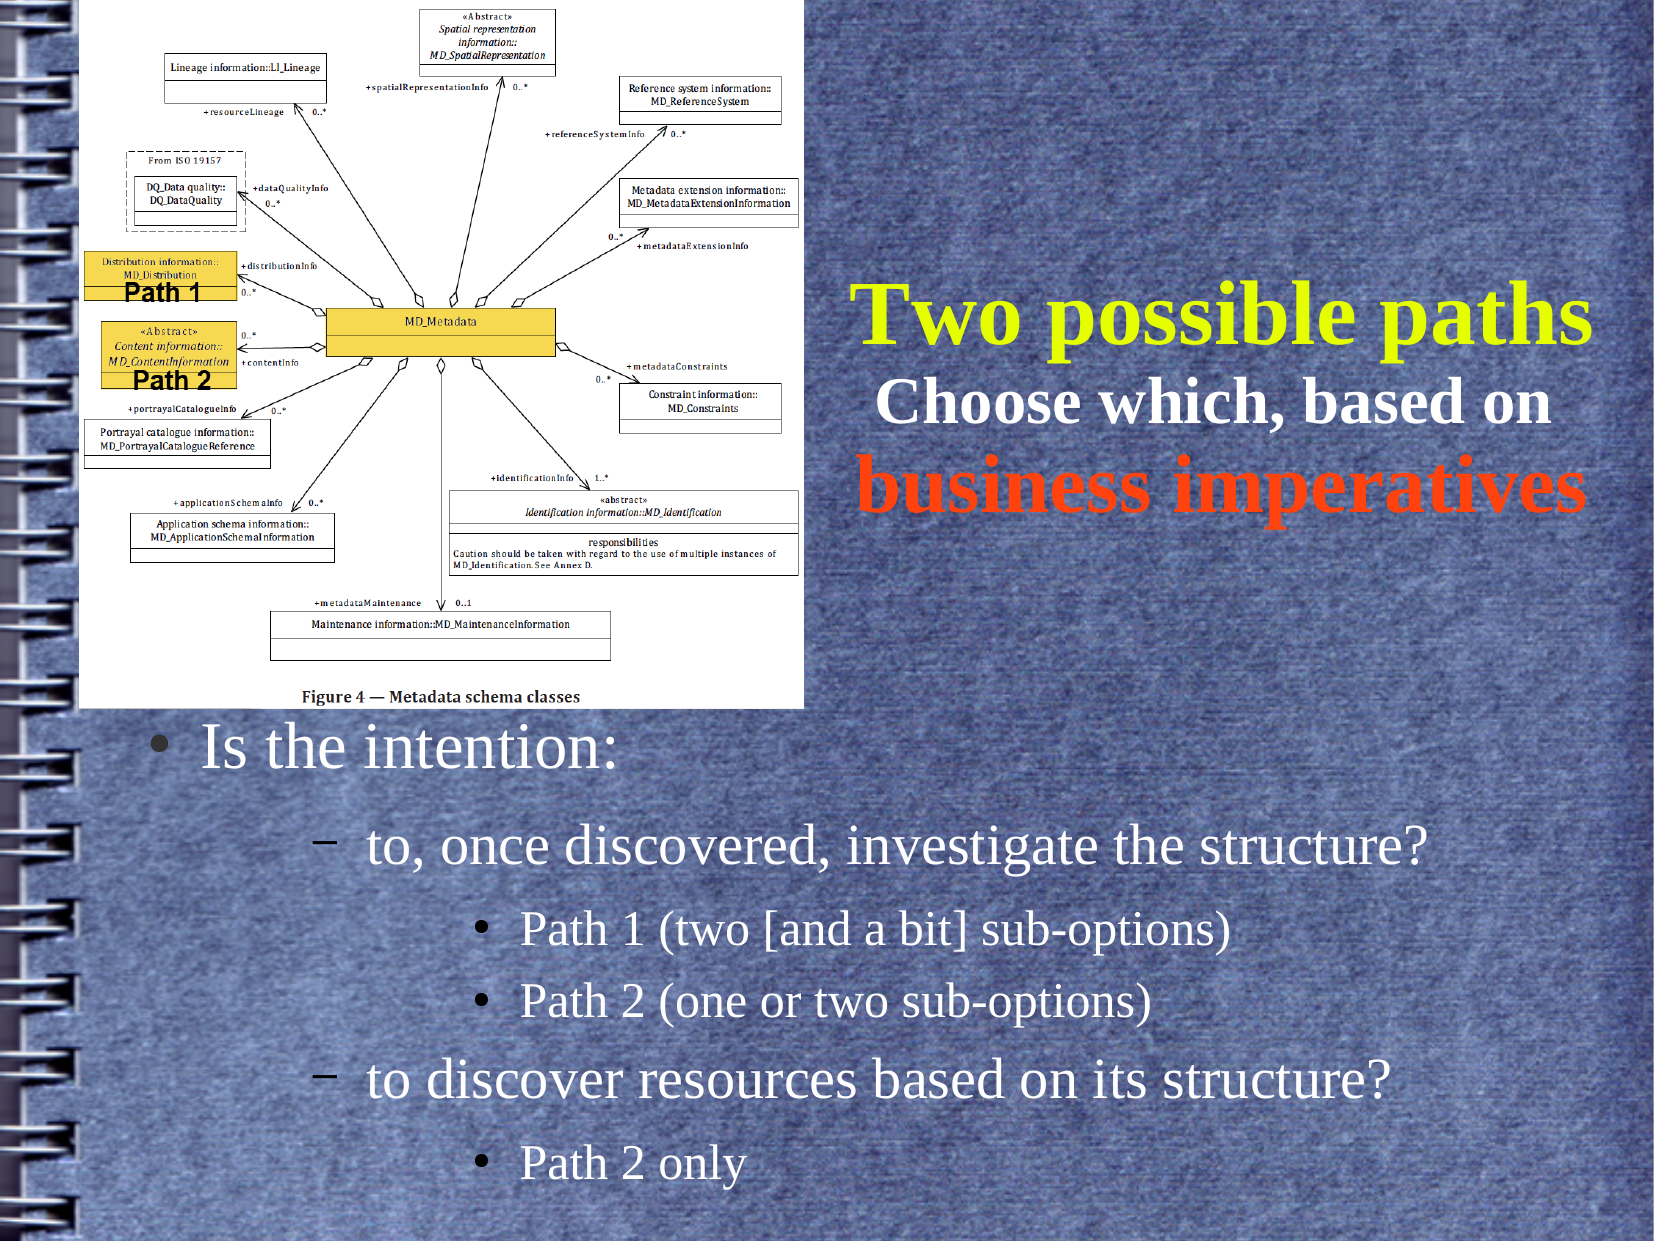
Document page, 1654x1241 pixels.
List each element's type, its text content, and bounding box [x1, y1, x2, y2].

title Two possible paths Choose which, based on business imperatives [804, 262, 1654, 531]
picture [0, 0, 1654, 1241]
list Is the intention: to, once discovered, investigate the structure? Path 1 (two [and a bit] sub-options) Path 2 (one or two sub-options) to discover resources based on its structure? Path 2 only [129, 708, 1571, 1241]
